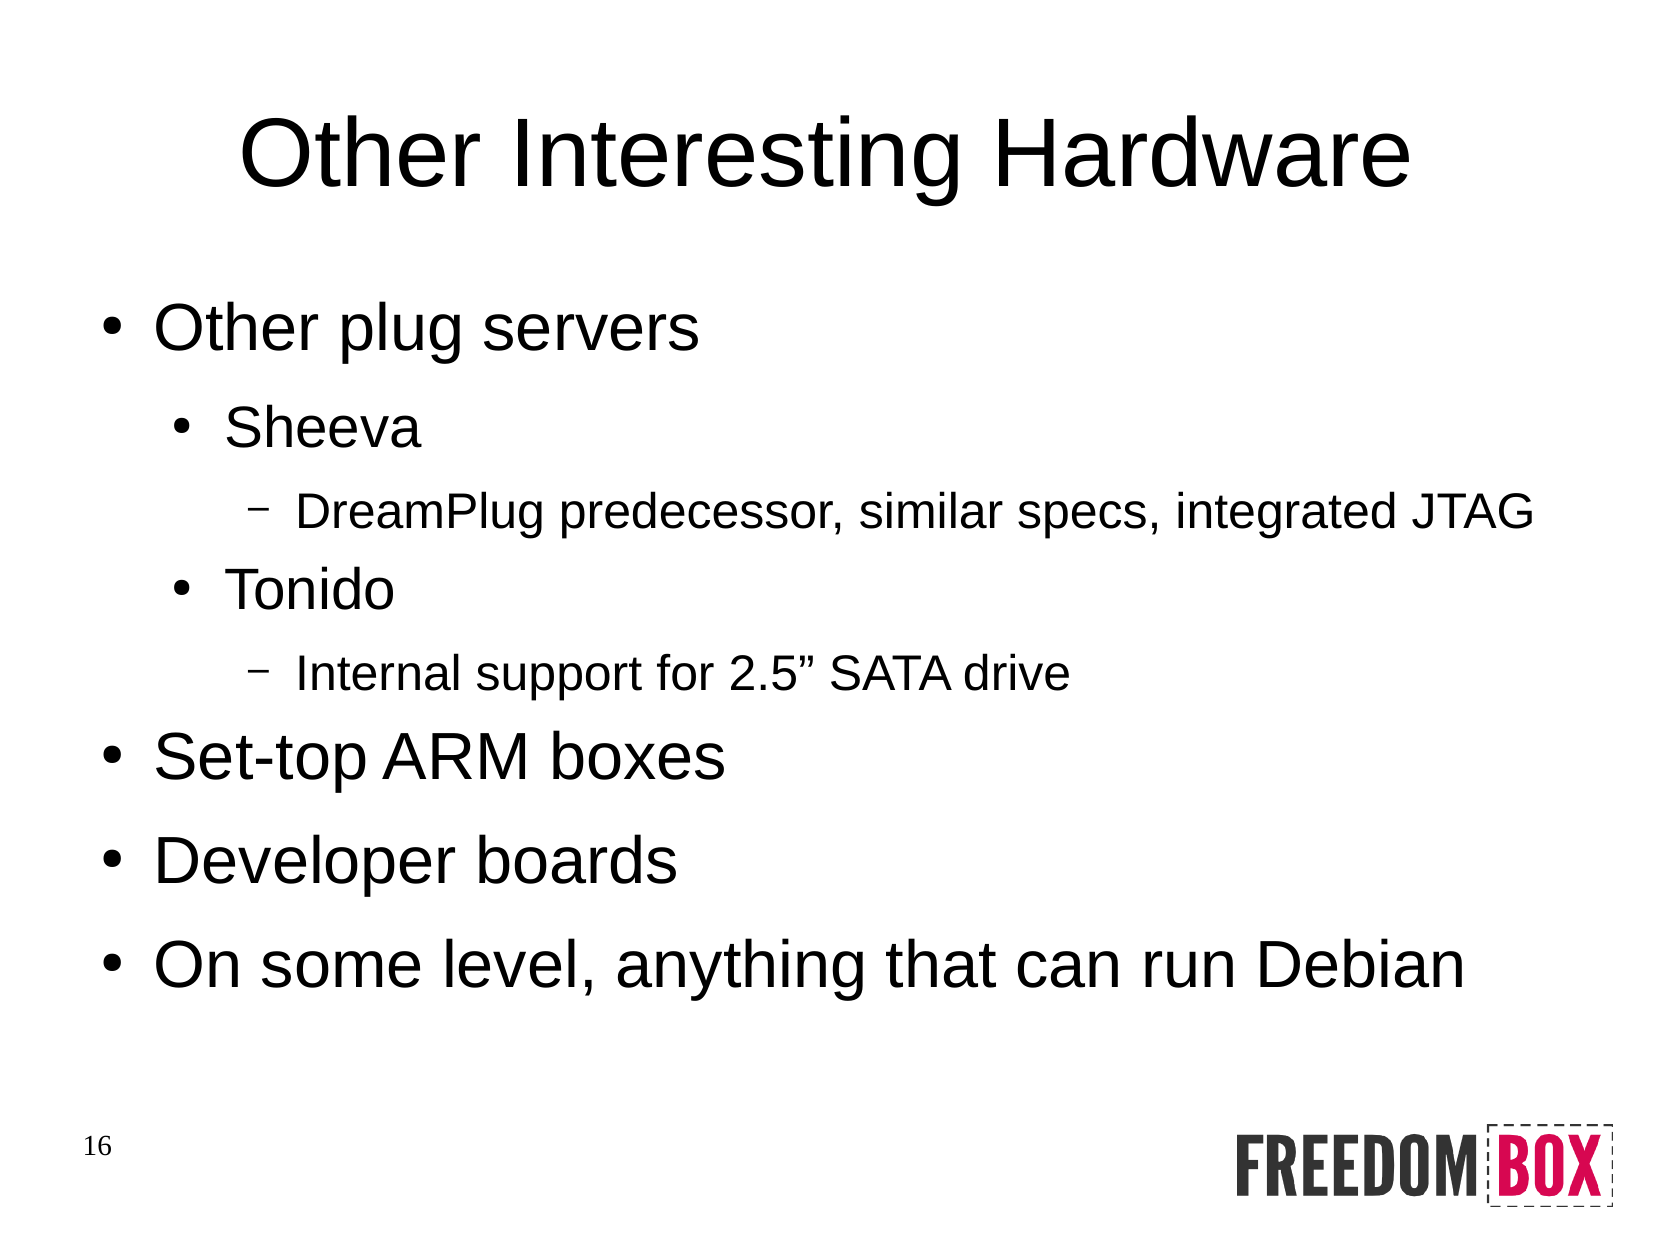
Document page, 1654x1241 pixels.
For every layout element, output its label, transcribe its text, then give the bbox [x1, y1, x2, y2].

title Other Interesting Hardware [82, 49, 1571, 257]
picture [1237, 1124, 1613, 1207]
list Other plug servers Sheeva DreamPlug predecessor, similar specs, integrated JTAG Tonido Internal support for 2.5” SATA drive Set-top ARM boxes Developer boards On some level, anything that can run Debian [82, 290, 1571, 1109]
